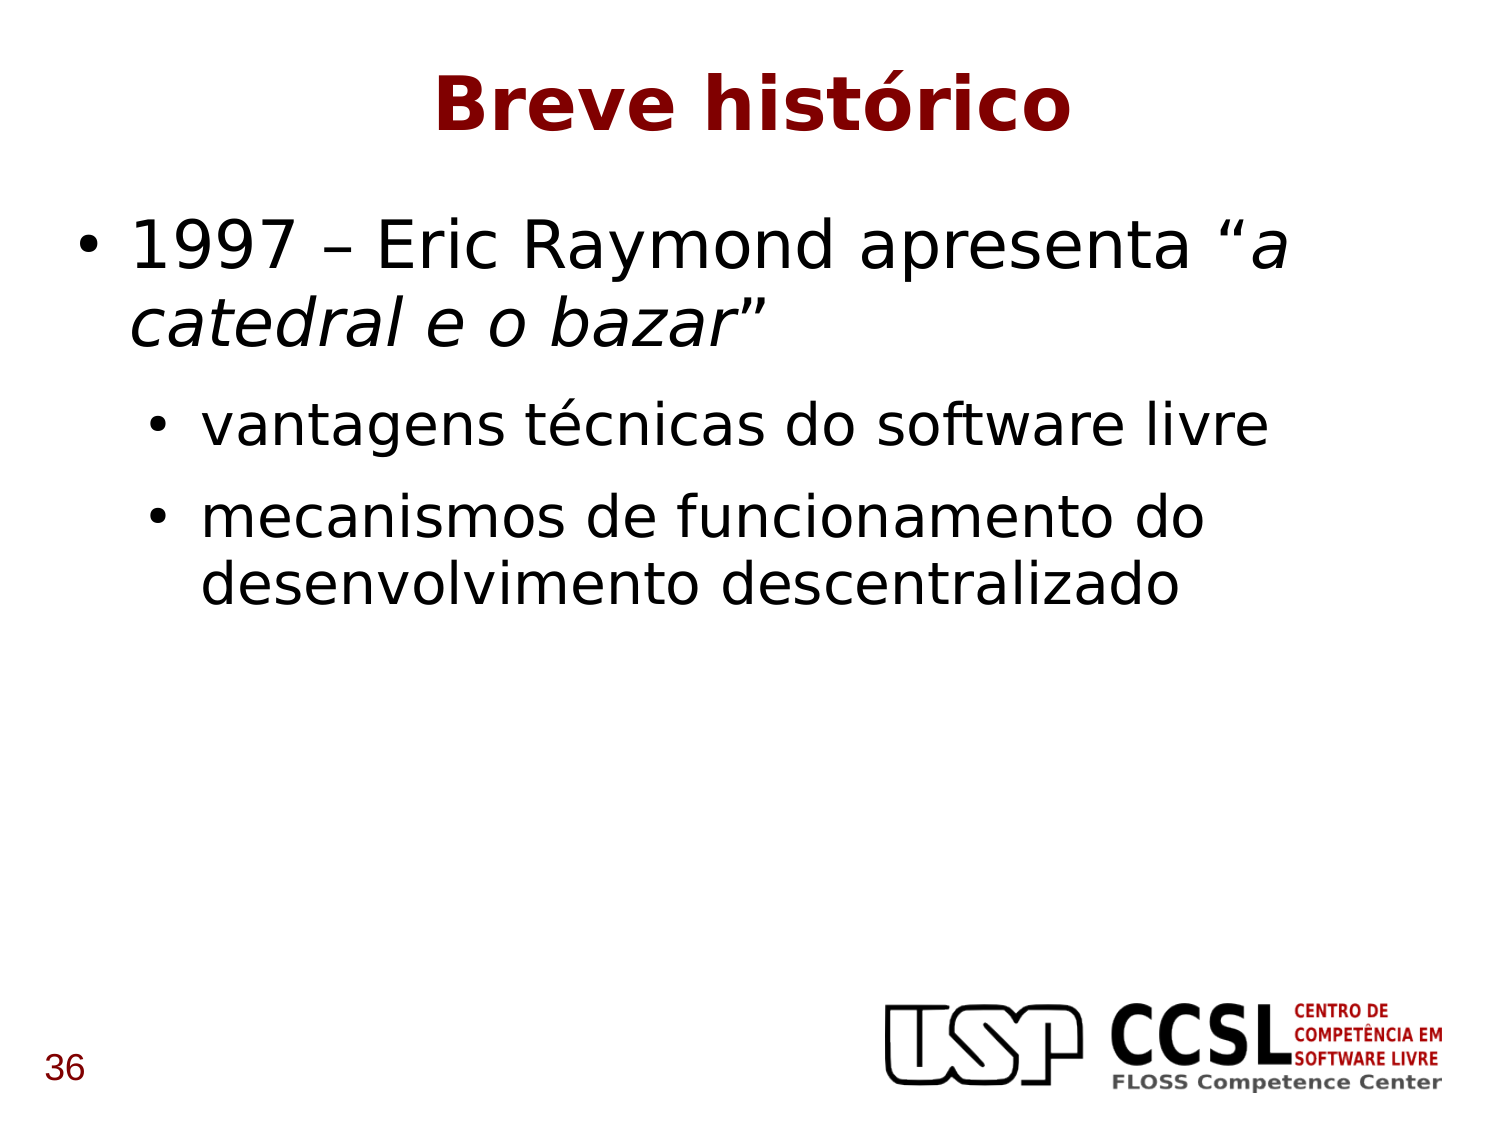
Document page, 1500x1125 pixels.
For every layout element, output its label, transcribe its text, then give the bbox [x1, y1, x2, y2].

list 1997 – Eric Raymond apresenta “a catedral e o bazar” vantagens técnicas do software livre mecanismos de funcionamento do desenvolvimento descentralizado [59, 206, 1447, 950]
picture [885, 1003, 1442, 1093]
title Breve histórico [59, 29, 1447, 180]
